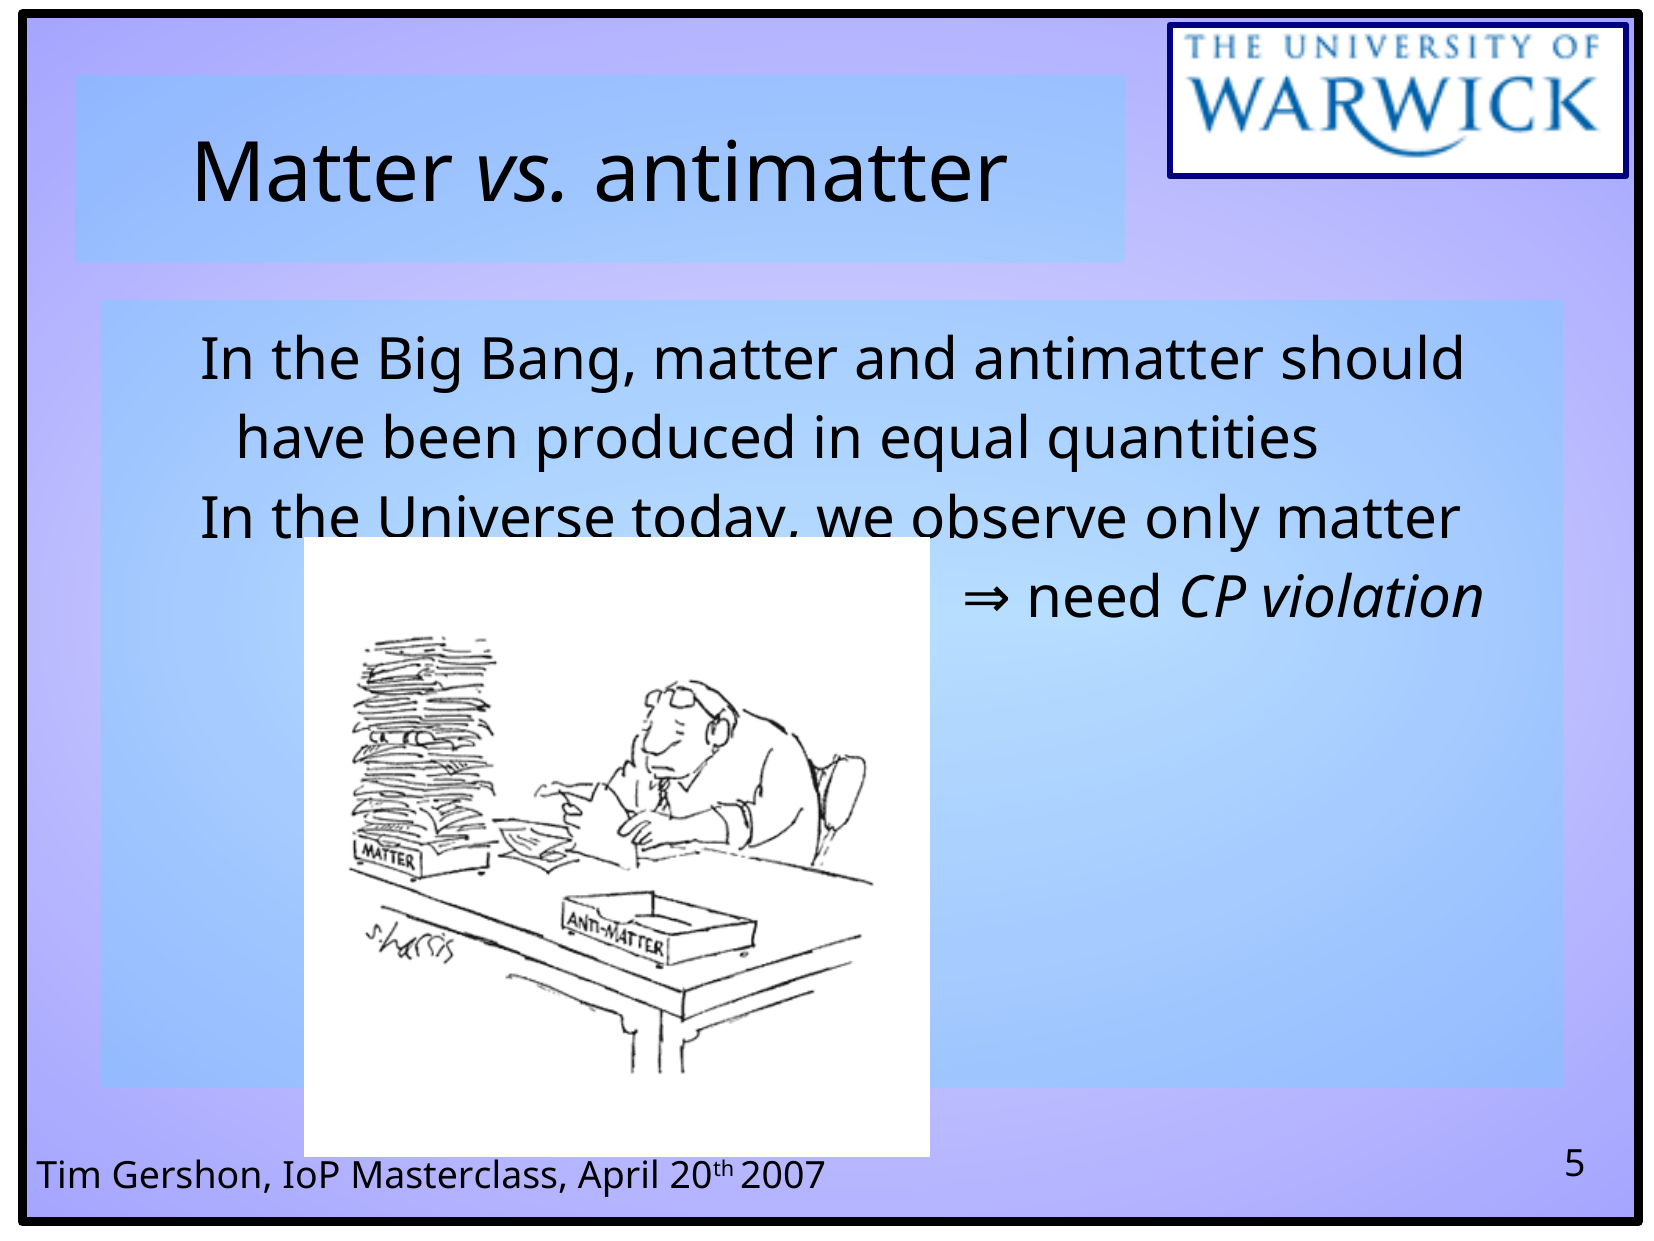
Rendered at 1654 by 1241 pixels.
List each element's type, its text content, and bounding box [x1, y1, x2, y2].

picture [1172, 27, 1623, 174]
text_box Tim Gershon, IoP Masterclass, April 20th 2007 [37, 1136, 826, 1212]
text_box In the Big Bang, matter and antimatter should have been produced in equal quantities In the Universe today, we observe only matter ⇒ need CP violation [150, 310, 1501, 607]
text_box Matter vs. antimatter [75, 75, 1126, 263]
text_box <number> [1537, 1125, 1613, 1201]
picture [304, 537, 930, 1157]
text_box [22, 13, 1639, 1222]
